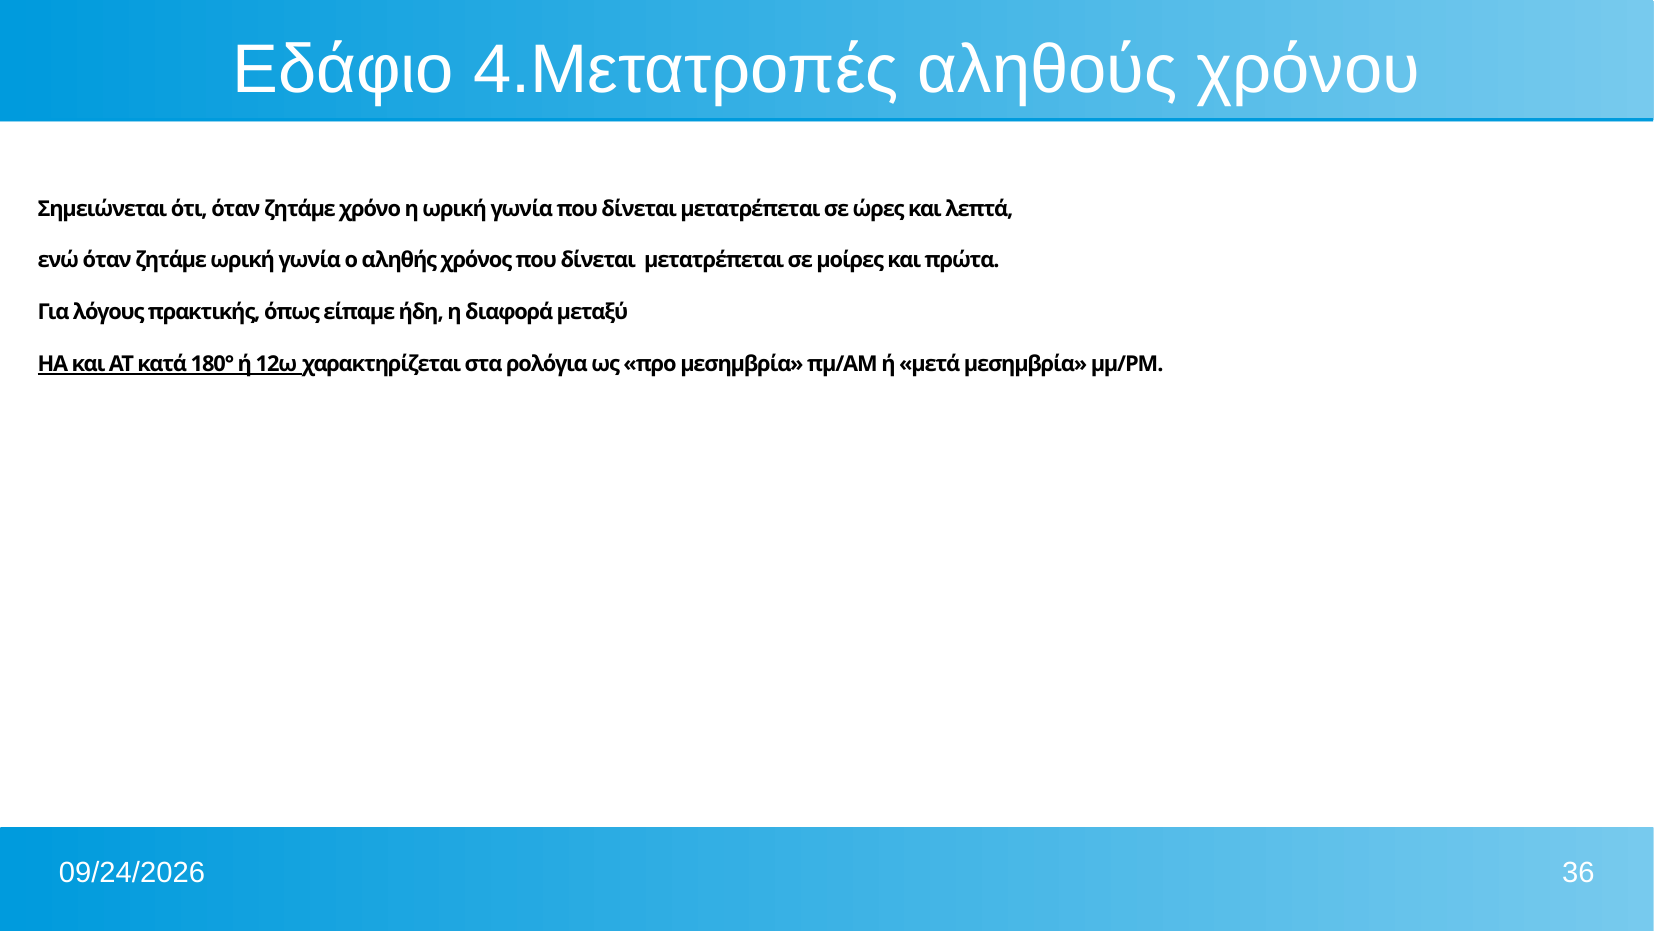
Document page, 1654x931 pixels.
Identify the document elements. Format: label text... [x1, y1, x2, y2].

title Εδάφιο 4.Μετατροπές αληθούς χρόνου [59, 29, 1595, 108]
list Σημειώνεται ότι, όταν ζητάμε χρόνο η ωρική γωνία που δίνεται μετατρέπεται σε ώρες και λεπτά, ενώ όταν ζητάμε ωρική γωνία ο αληθής χρόνος που δίνεται μετατρέπεται σε μοίρες και πρώτα. Για λόγους πρακτικής, όπως είπαμε ήδη, η διαφορά μεταξύ ΗΑ και ΑΤ κατά 180° ή 12ω χαρακτηρίζεται στα ρολόγια ως «προ μεσημβρία» πμ/ΑΜ ή «μετά μεσημβρία» μμ/ΡΜ. [37, 150, 1651, 788]
